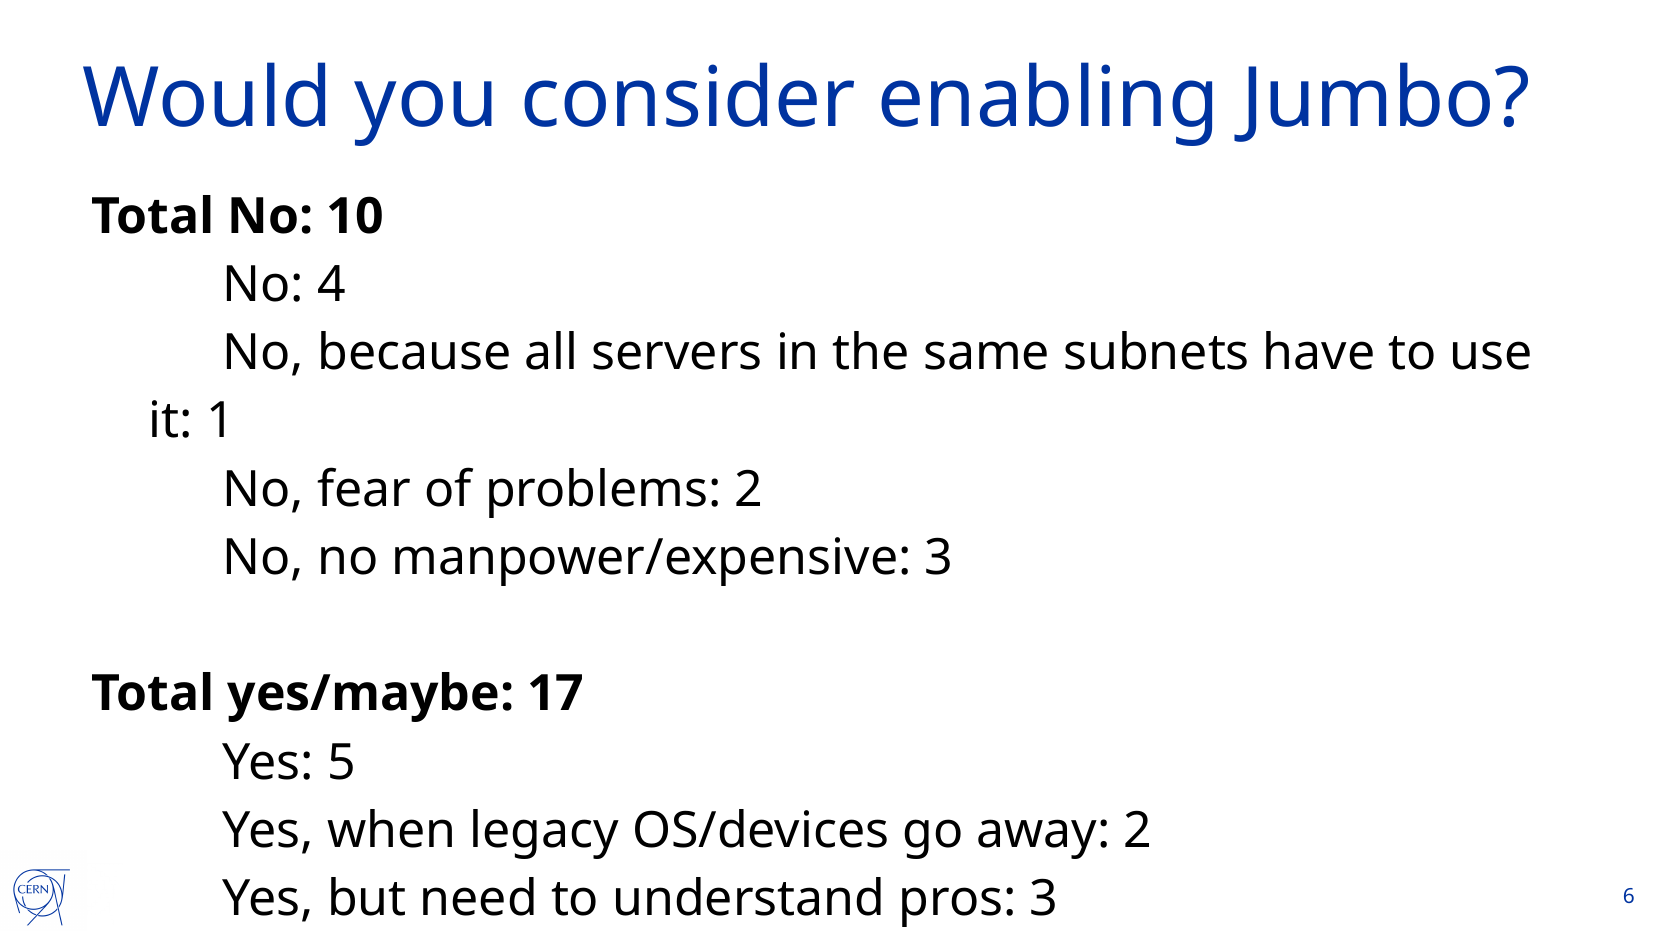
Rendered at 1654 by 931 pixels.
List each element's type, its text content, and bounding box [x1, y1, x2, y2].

text_box Total No: 10 No: 4 No, because all servers in the same subnets have to use it: 1 No, fear of problems: 2 No, no manpower/expensive: 3 Total yes/maybe: 17 Yes: 5 Yes, when legacy OS/devices go away: 2 Yes, but need to understand pros: 3 Maybe: 7 [76, 172, 1601, 931]
picture [0, 850, 76, 931]
title Would you consider enabling Jumbo? [82, 37, 1571, 173]
